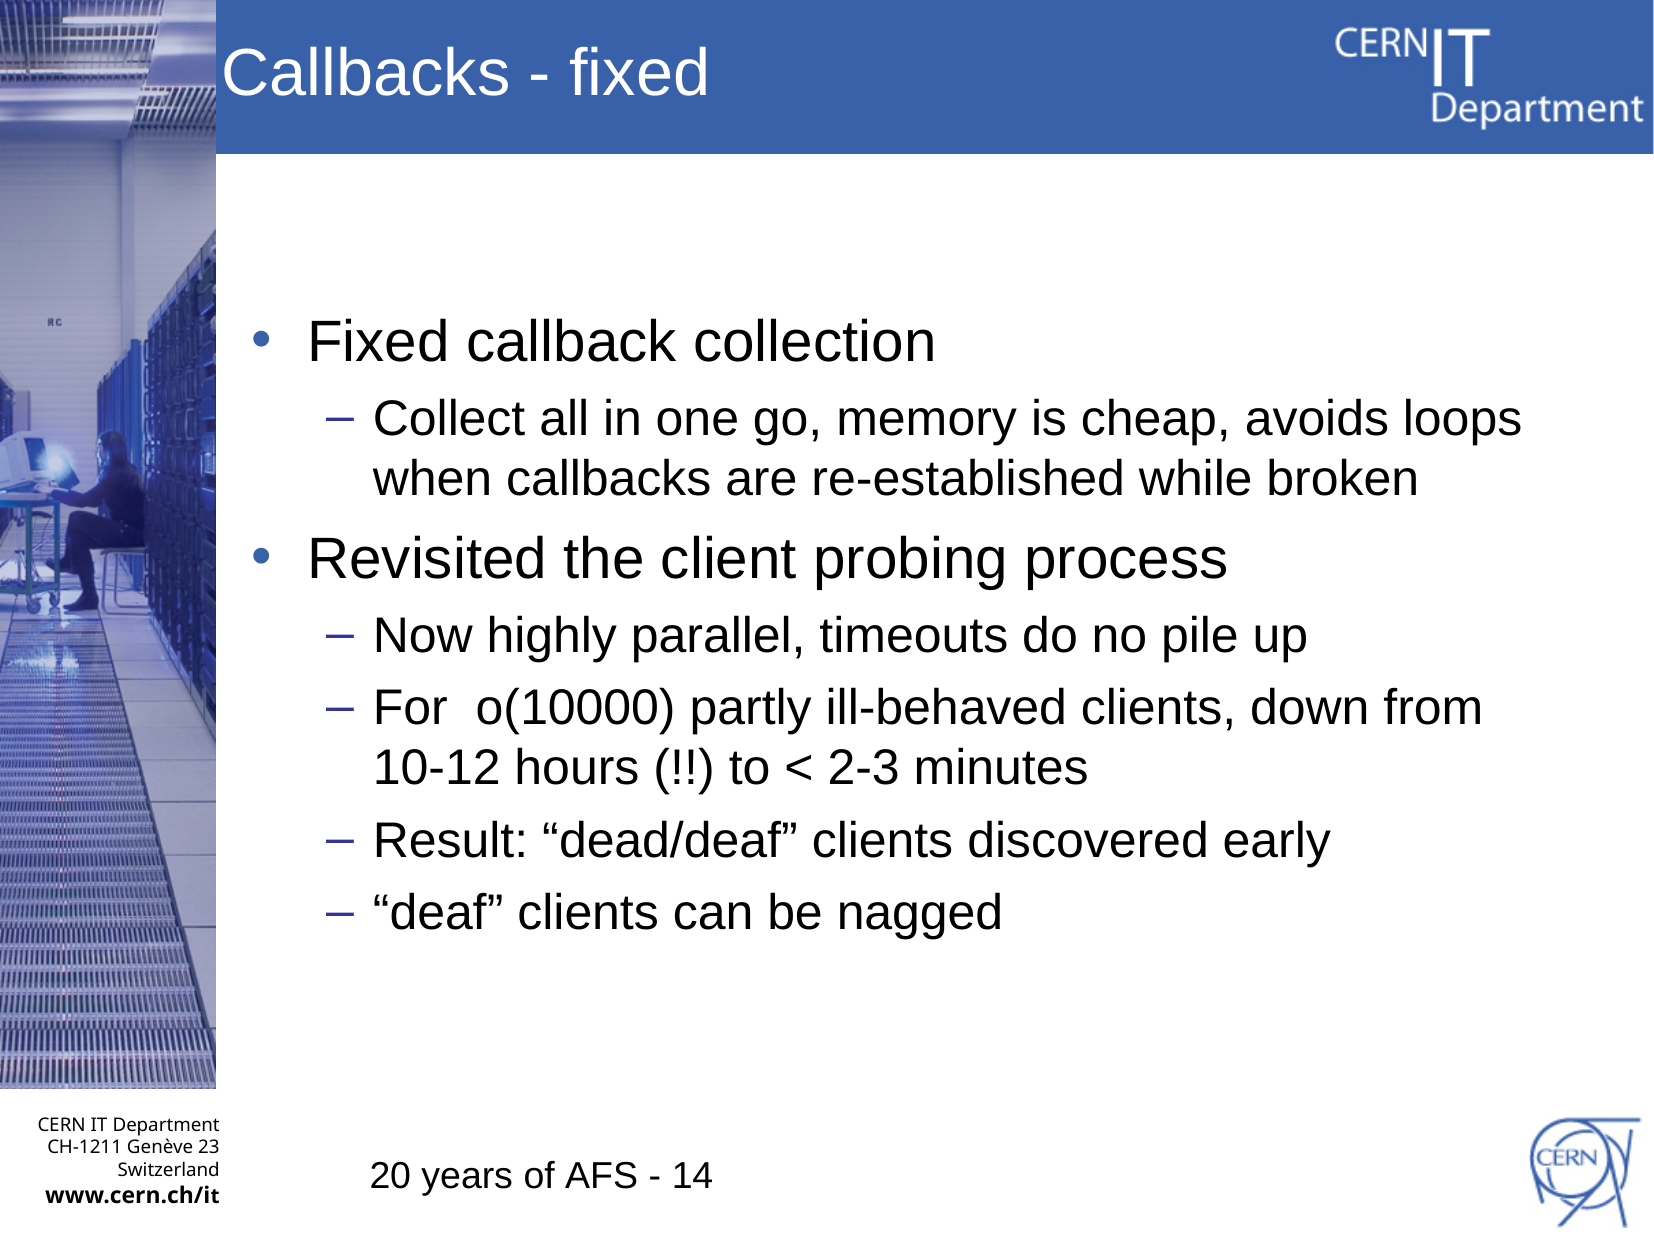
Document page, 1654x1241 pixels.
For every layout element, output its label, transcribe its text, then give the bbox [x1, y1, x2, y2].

title Callbacks - fixed [206, 0, 1126, 165]
picture [1126, 0, 1654, 154]
list Fixed callback collection Collect all in one go, memory is cheap, avoids loops when callbacks are re-established while broken Revisited the client probing process Now highly parallel, timeouts do no pile up For o(10000) partly ill-behaved clients, down from 10-12 hours (!!) to < 2-3 minutes Result: “dead/deaf” clients discovered early “deaf” clients can be nagged [236, 295, 1565, 1115]
picture [1529, 1116, 1642, 1228]
